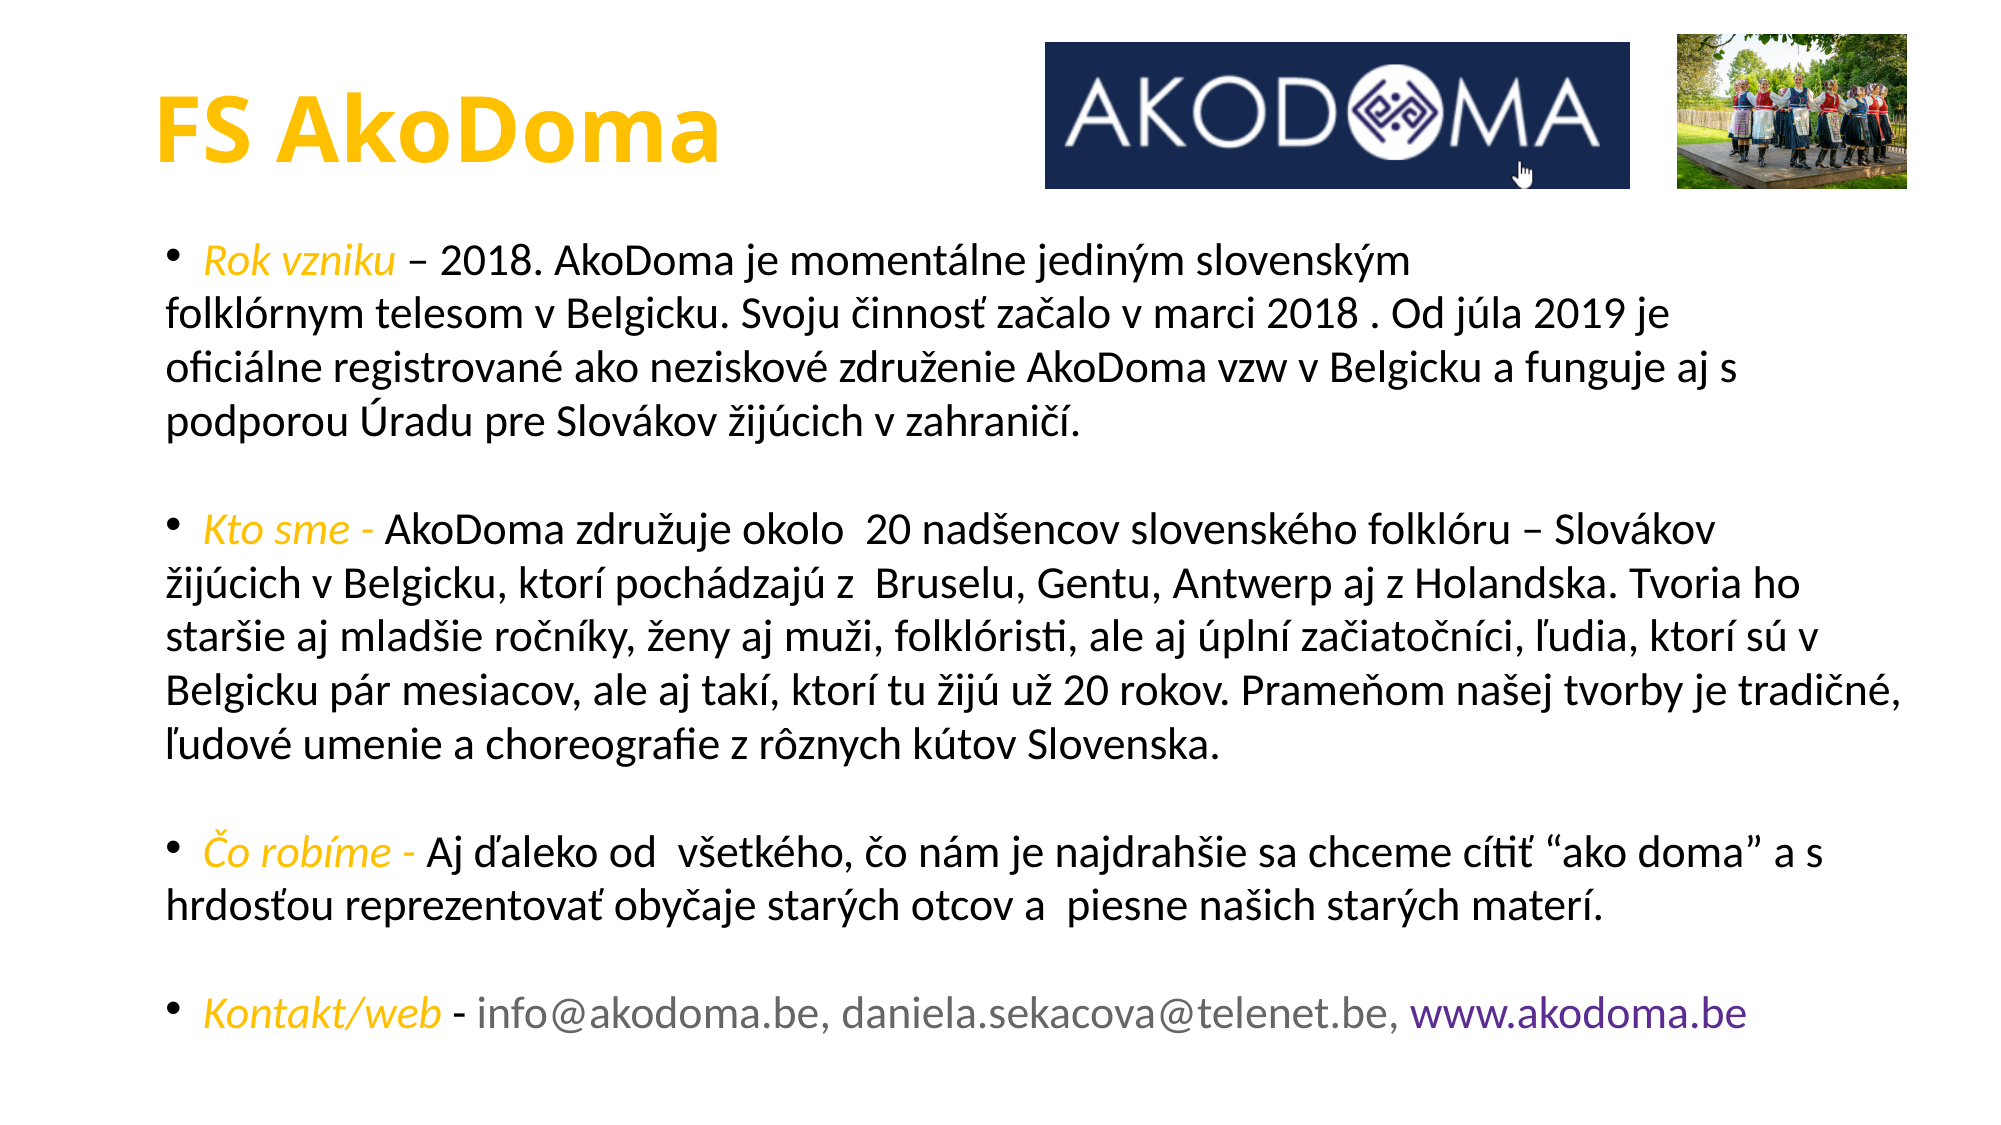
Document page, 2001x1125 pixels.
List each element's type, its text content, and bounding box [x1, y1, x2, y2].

list Rok vzniku – 2018. AkoDoma je momentálne jediným slovenským folklórnym telesom v Belgicku. Svoju činnosť začalo v marci 2018 . Od júla 2019 je oficiálne registrované ako neziskové združenie AkoDoma vzw v Belgicku a funguje aj s podporou Úradu pre Slovákov žijúcich v zahraničí. Kto sme - AkoDoma združuje okolo 20 nadšencov slovenského folklóru – Slovákov žijúcich v Belgicku, ktorí pochádzajú z Bruselu, Gentu, Antwerp aj z Holandska. Tvoria ho staršie aj mladšie ročníky, ženy aj muži, folklóristi, ale aj úplní začiatočníci, ľudia, ktorí sú v Belgicku pár mesiacov, ale aj takí, ktorí tu žijú už 20 rokov. Prameňom našej tvorby je tradičné, ľudové umenie a choreografie z rôznych kútov Slovenska. Čo robíme - Aj ďaleko od všetkého, čo nám je najdrahšie sa chceme cítiť “ako doma” a s hrdosťou reprezentovať obyčaje starých otcov a piesne našich starých materí. Kontakt/web - info@akodoma.be, daniela.sekacova@telenet.be, www.akodoma.be [150, 241, 1951, 1067]
picture [1677, 34, 1907, 189]
picture [1045, 42, 1630, 189]
title FS AkoDoma [137, 23, 1863, 242]
